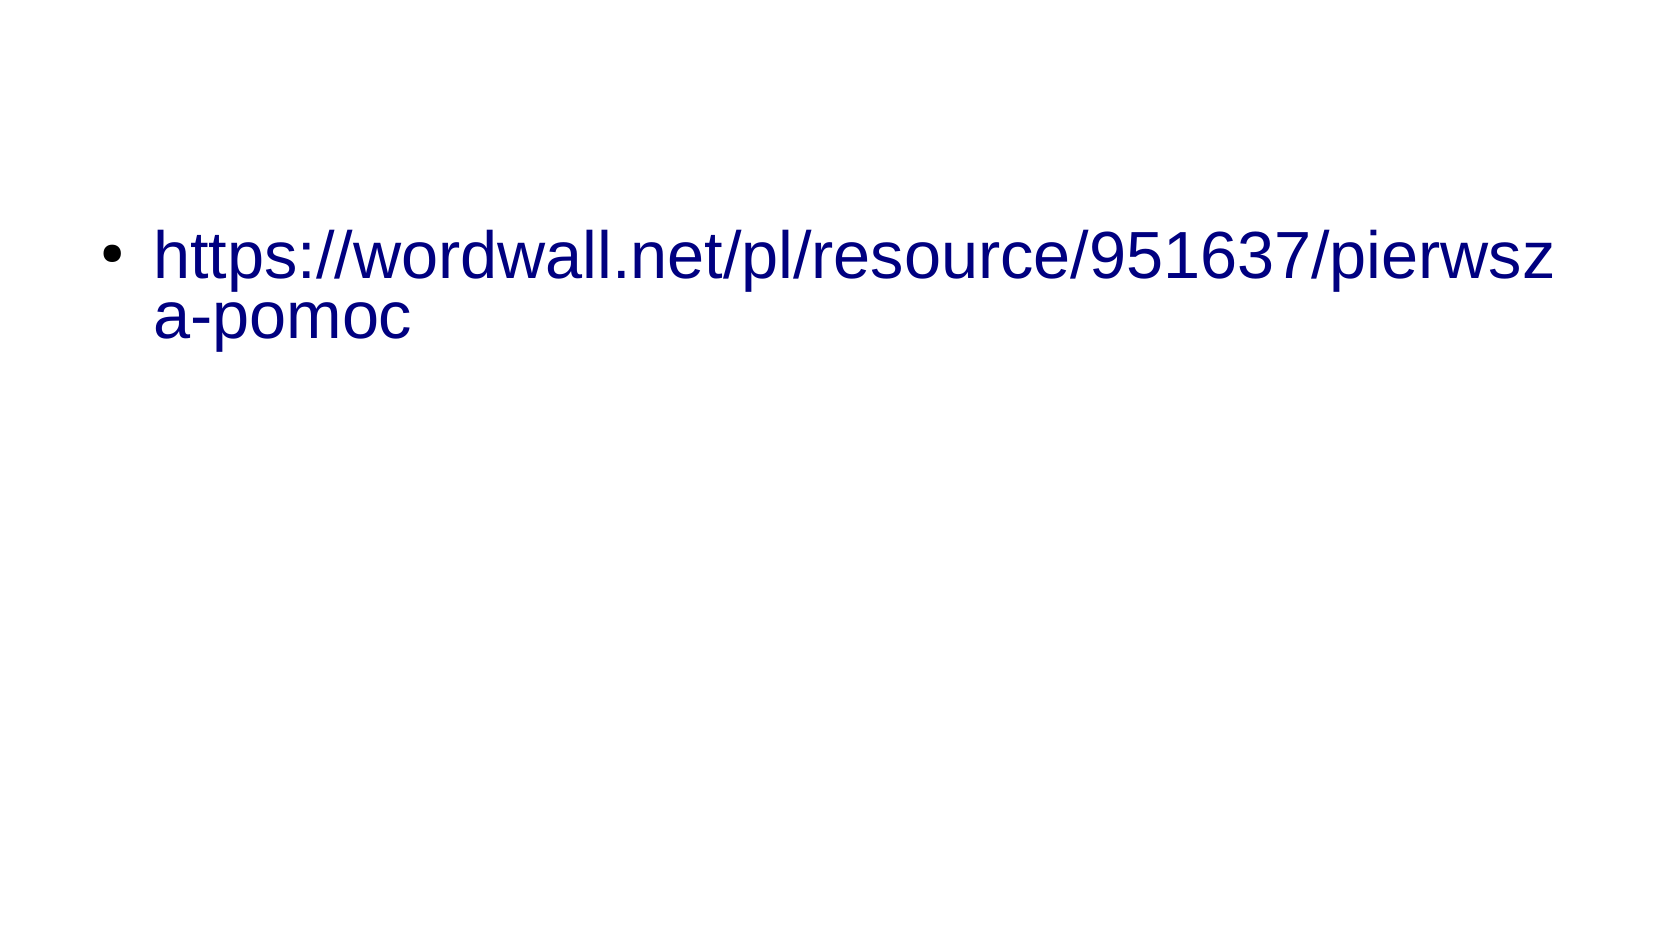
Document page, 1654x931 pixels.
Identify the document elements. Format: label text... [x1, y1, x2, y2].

list https://wordwall.net/pl/resource/951637/pierwsza-pomoc [82, 217, 1571, 758]
